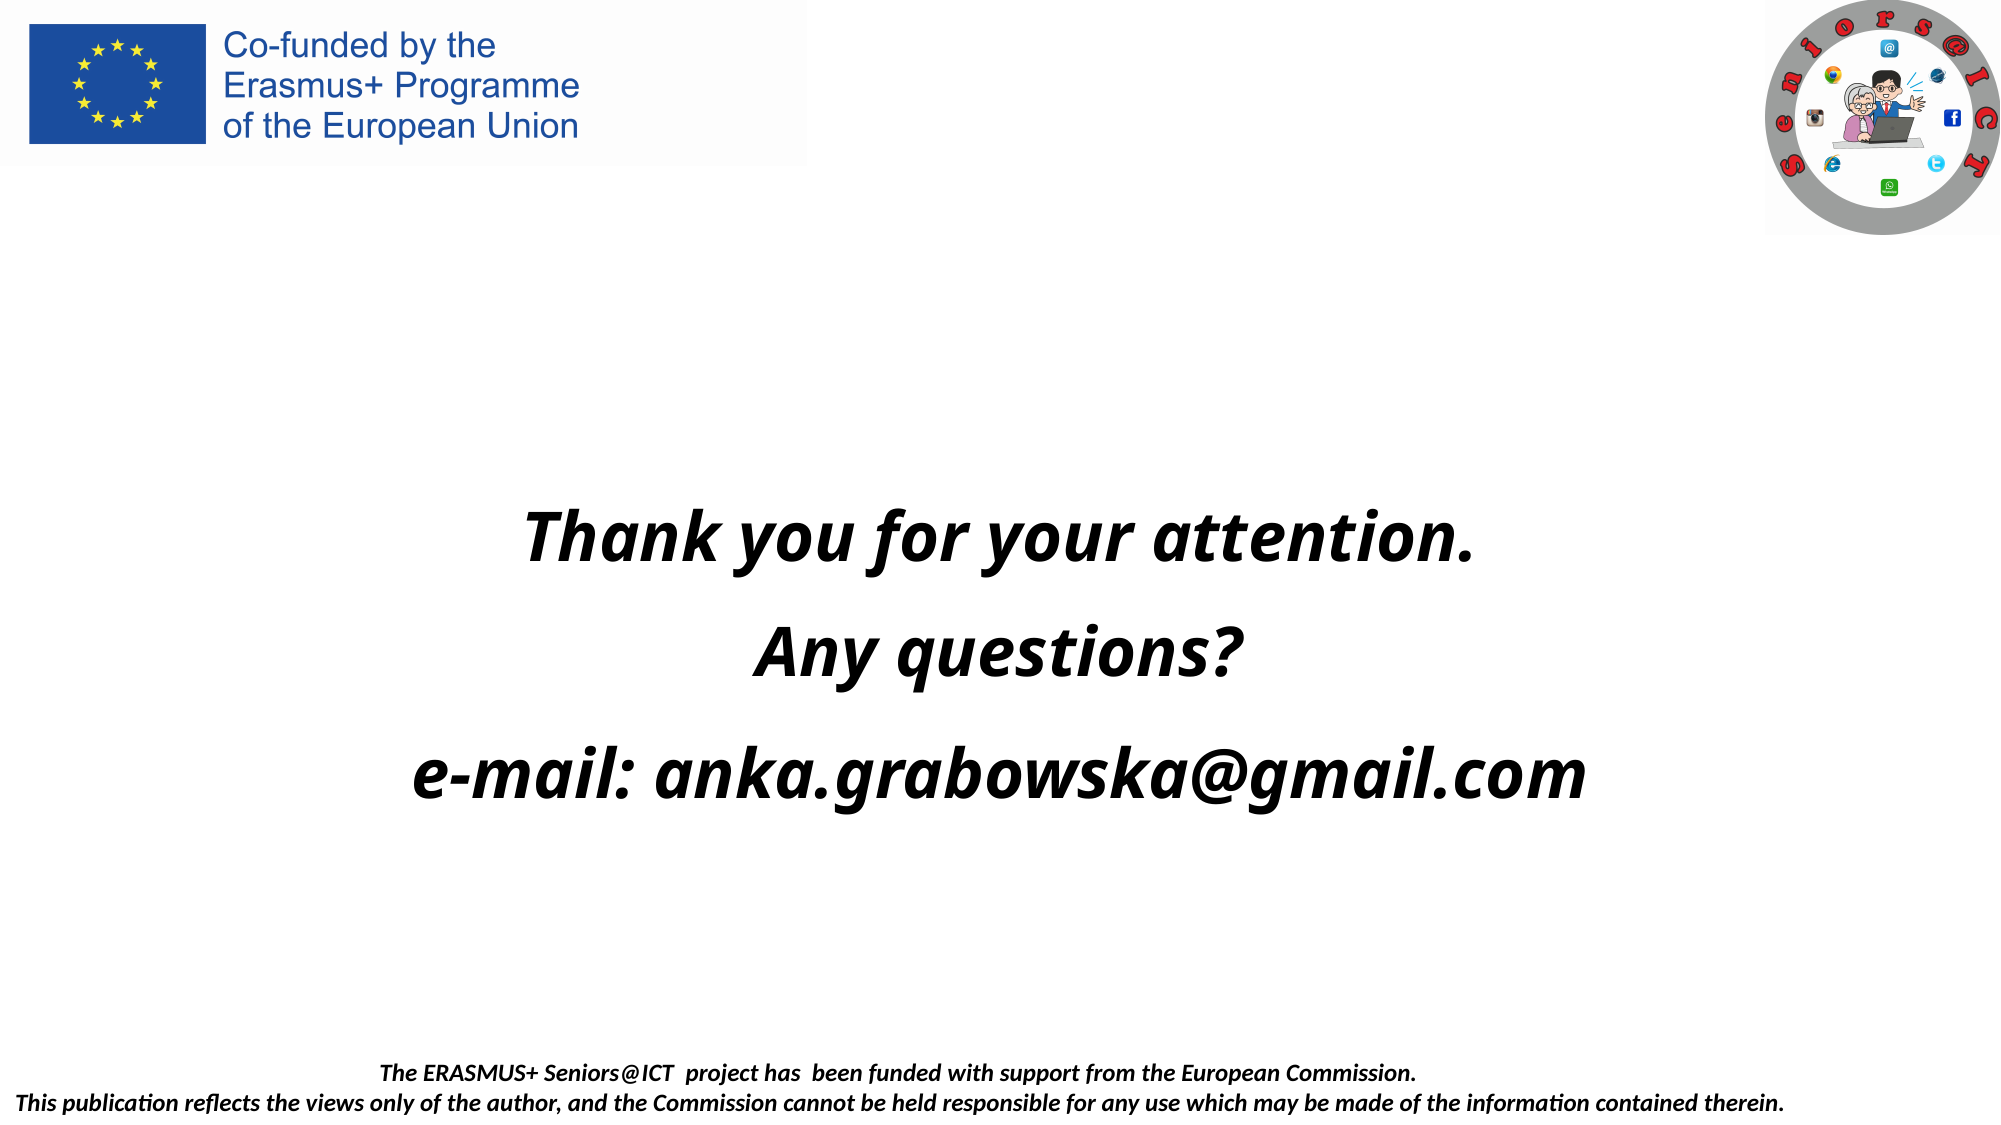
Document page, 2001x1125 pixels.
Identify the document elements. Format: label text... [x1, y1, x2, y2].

text_box Thank you for your attention. Any questions? e-mail: anka.grabowska@gmail.com [137, 425, 1863, 899]
picture [0, 0, 807, 166]
picture [1765, 0, 2000, 235]
text_box The ERASMUS+ Seniors@ICT project has been funded with support from the European Commission. This publication reflects the views only of the author, and the Commission cannot be held responsible for any use which may be made of the information contained therein. [0, 1004, 2000, 1124]
